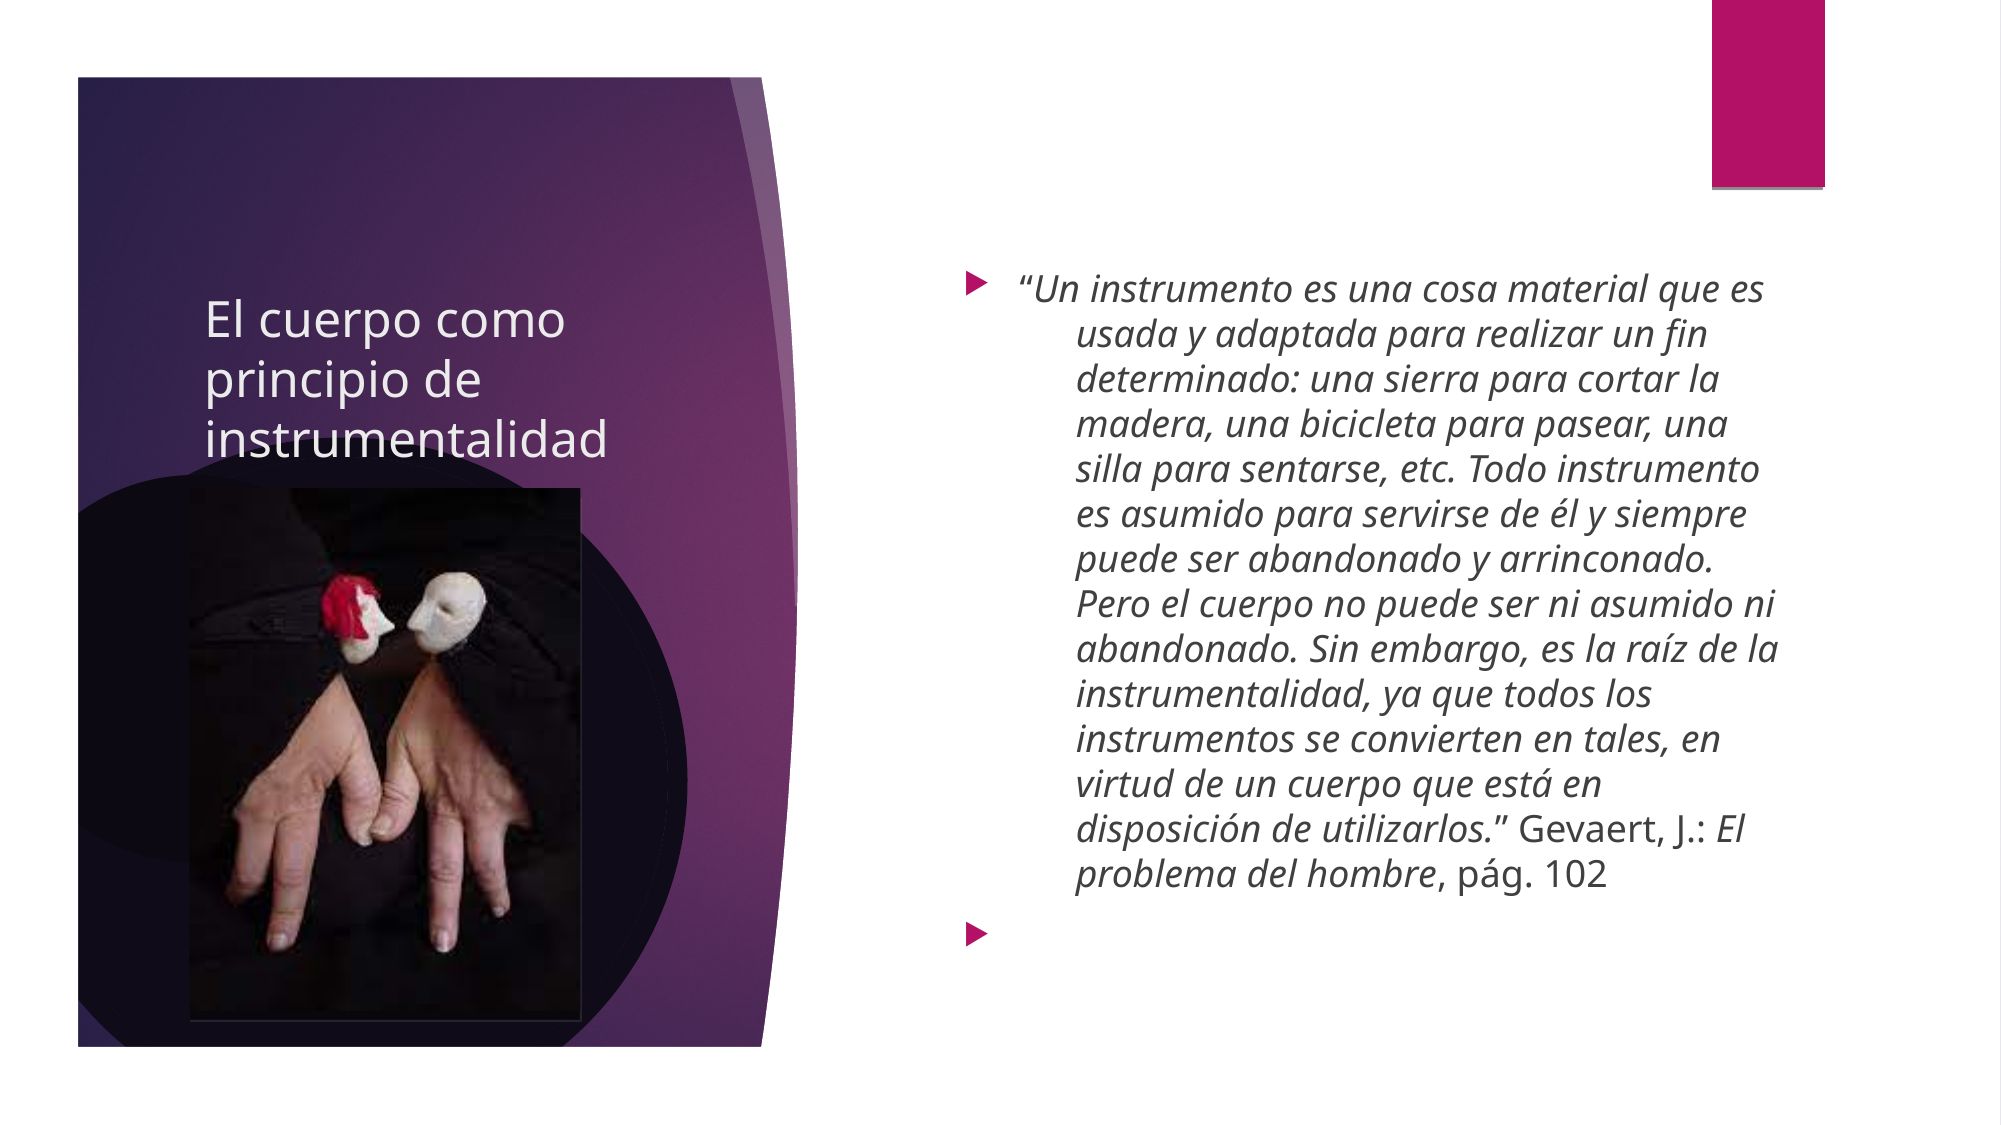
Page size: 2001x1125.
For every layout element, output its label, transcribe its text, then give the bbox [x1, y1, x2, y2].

list “Un instrumento es una cosa material que es usada y adaptada para realizar un fin determinado: una sierra para cortar la madera, una bicicleta para pasear, una silla para sentarse, etc. Todo instrumento es asumido para servirse de él y siempre puede ser abandonado y arrinconado. Pero el cuerpo no puede ser ni asumido ni abandonado. Sin embargo, es la raíz de la instrumentalidad, ya que todos los instrumentos se convierten en tales, en virtud de un cuerpo que está en disposición de utilizarlos.” Gevaert, J.: El problema del hombre, pág. 102 [948, 237, 1800, 988]
picture [189, 488, 581, 1011]
title El cuerpo como principio de instrumentalidad [189, 212, 648, 475]
